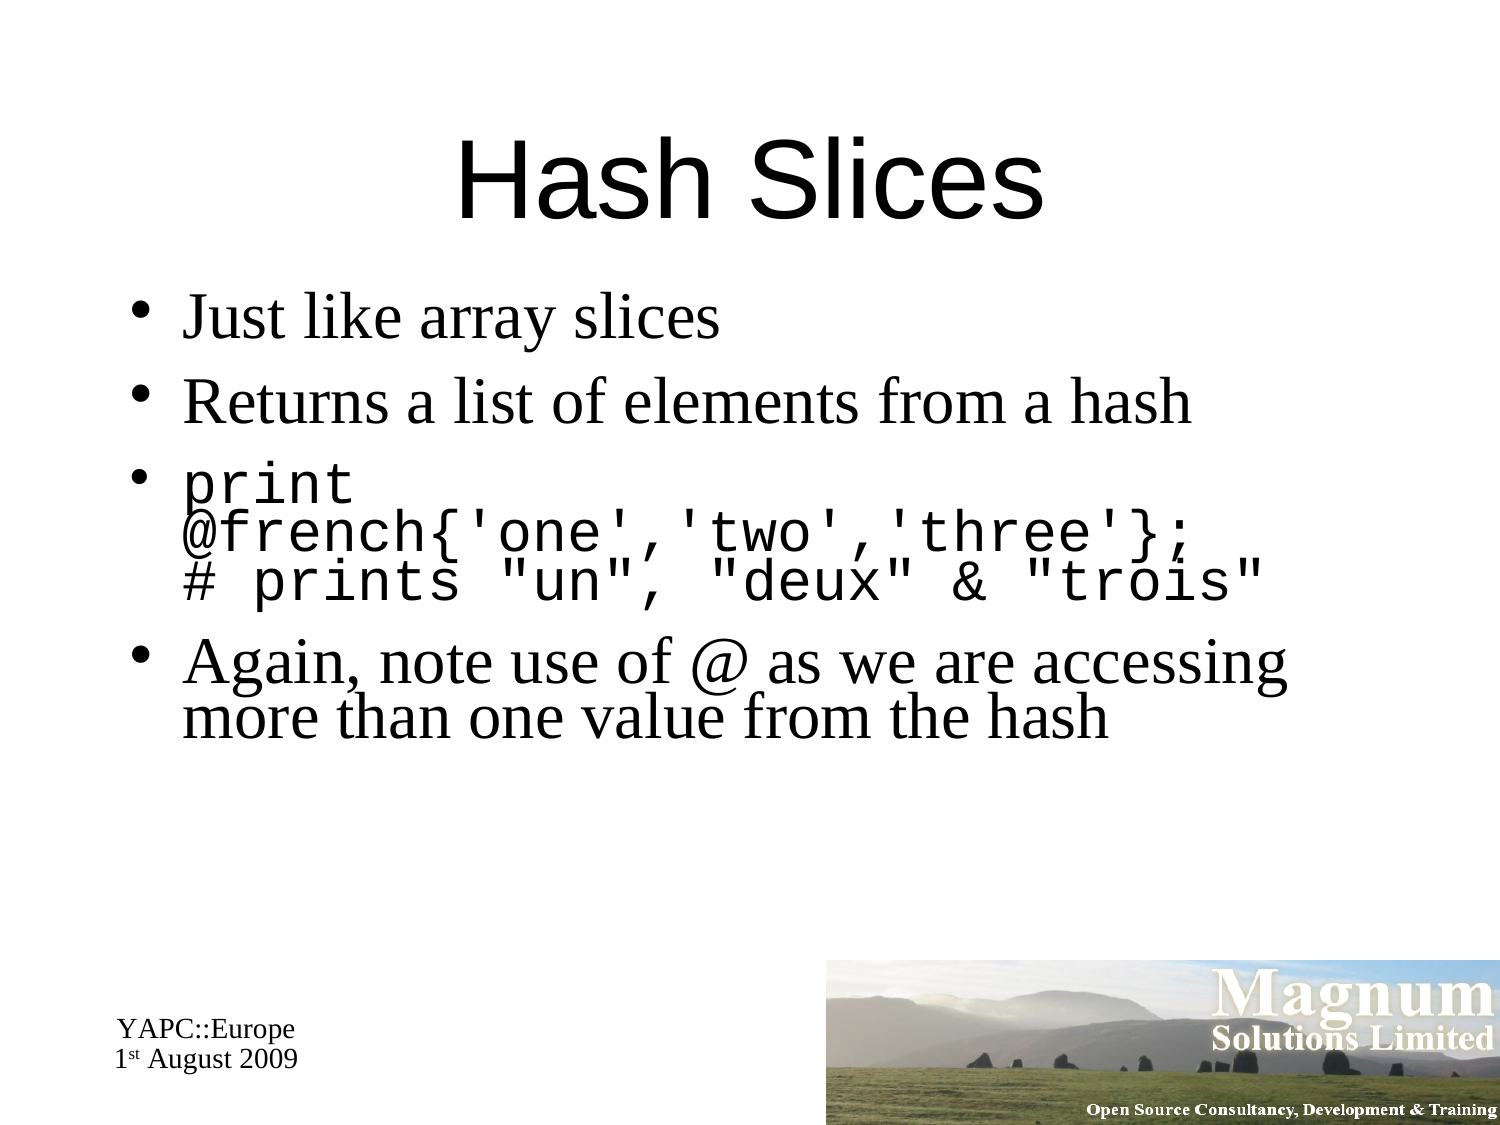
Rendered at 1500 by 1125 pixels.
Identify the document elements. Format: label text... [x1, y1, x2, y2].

picture [826, 960, 1500, 1125]
title Hash Slices [112, 62, 1388, 250]
list Just like array slices Returns a list of elements from a hash print @french{'one','two','three'}; # prints "un", "deux" & "trois" Again, note use of @ as we are accessing more than one value from the hash [112, 295, 1388, 770]
